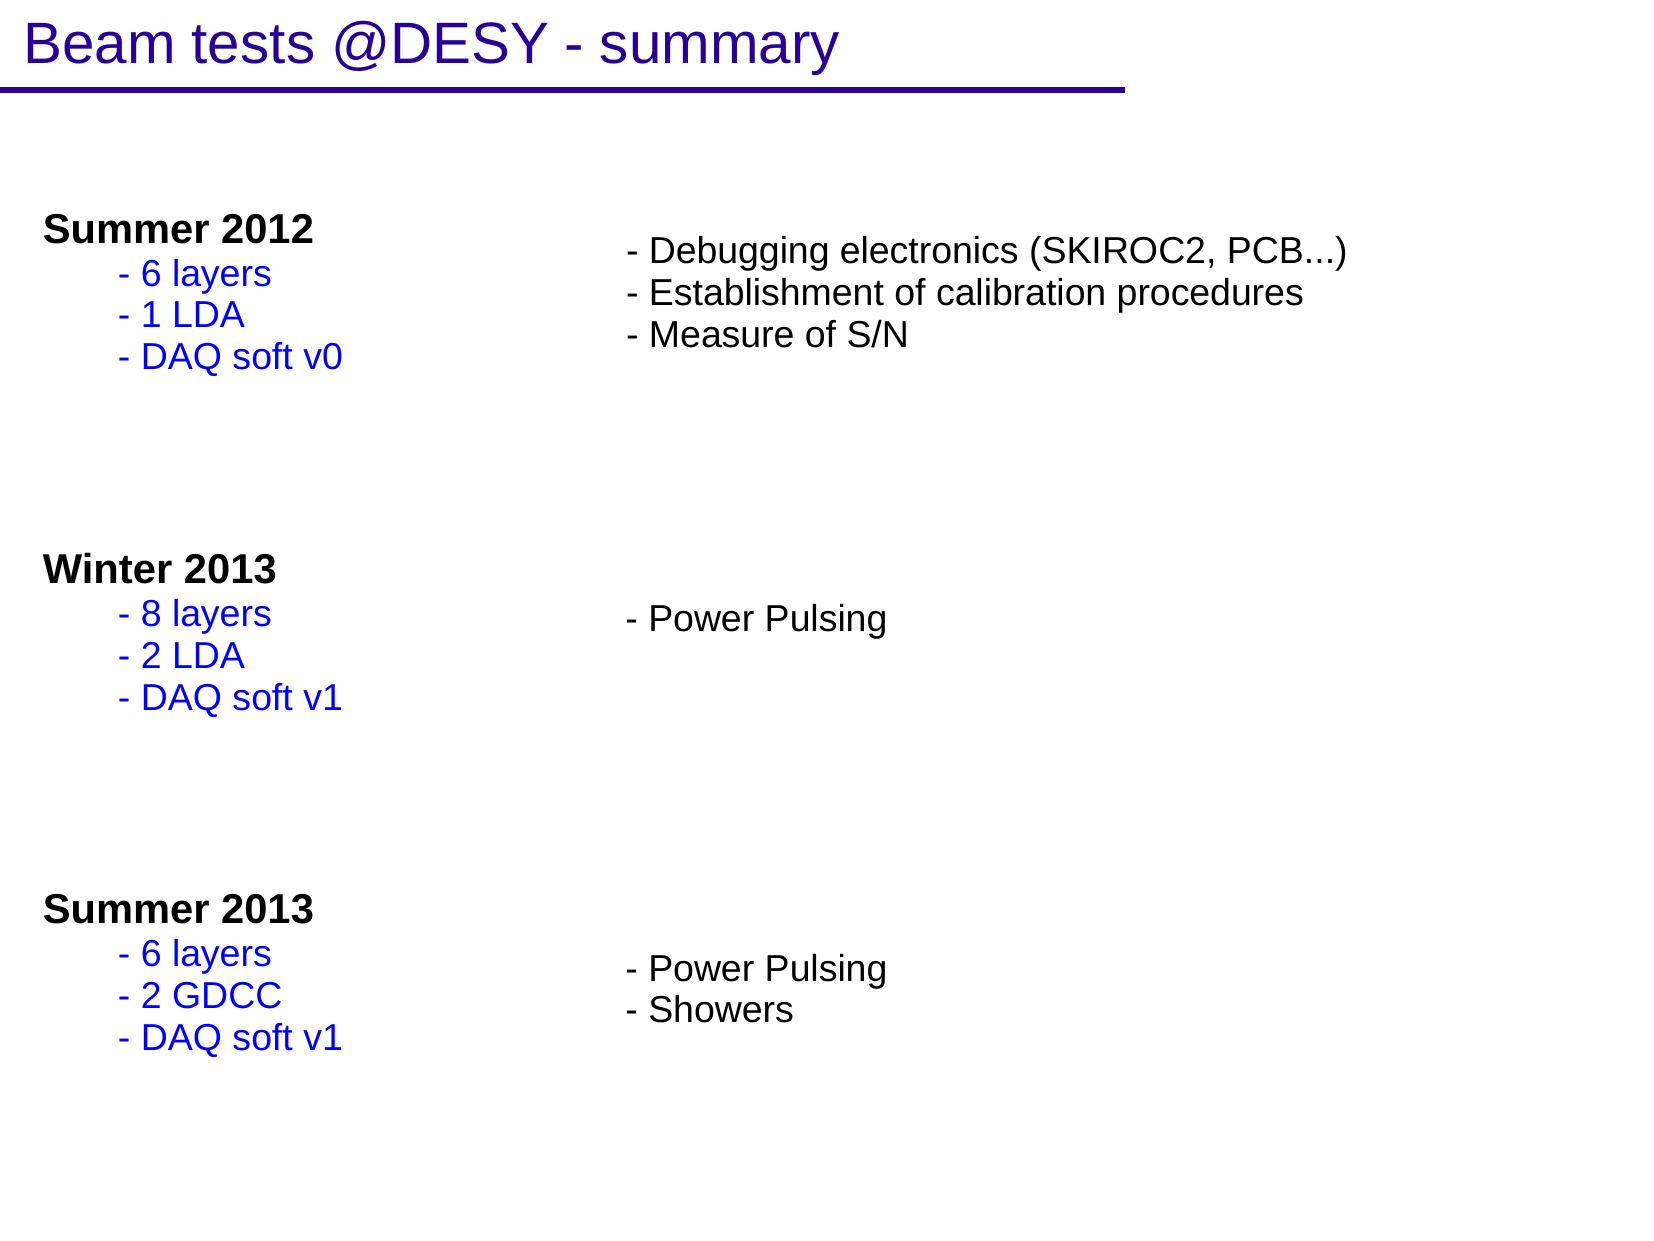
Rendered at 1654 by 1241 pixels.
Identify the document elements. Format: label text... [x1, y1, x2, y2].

title Beam tests @DESY - summary [23, 10, 1512, 76]
text_box - Debugging electronics (SKIROC2, PCB...) - Establishment of calibration procedures - Measure of S/N [611, 222, 1364, 364]
text_box Summer 2012 - 6 layers - 1 LDA - DAQ soft v0 Winter 2013 - 8 layers - 2 LDA - DAQ soft v1 Summer 2013 - 6 layers - 2 GDCC - DAQ soft v1 [28, 198, 359, 1071]
text_box - Power Pulsing [610, 589, 902, 689]
text_box - Power Pulsing - Showers [610, 939, 902, 1132]
